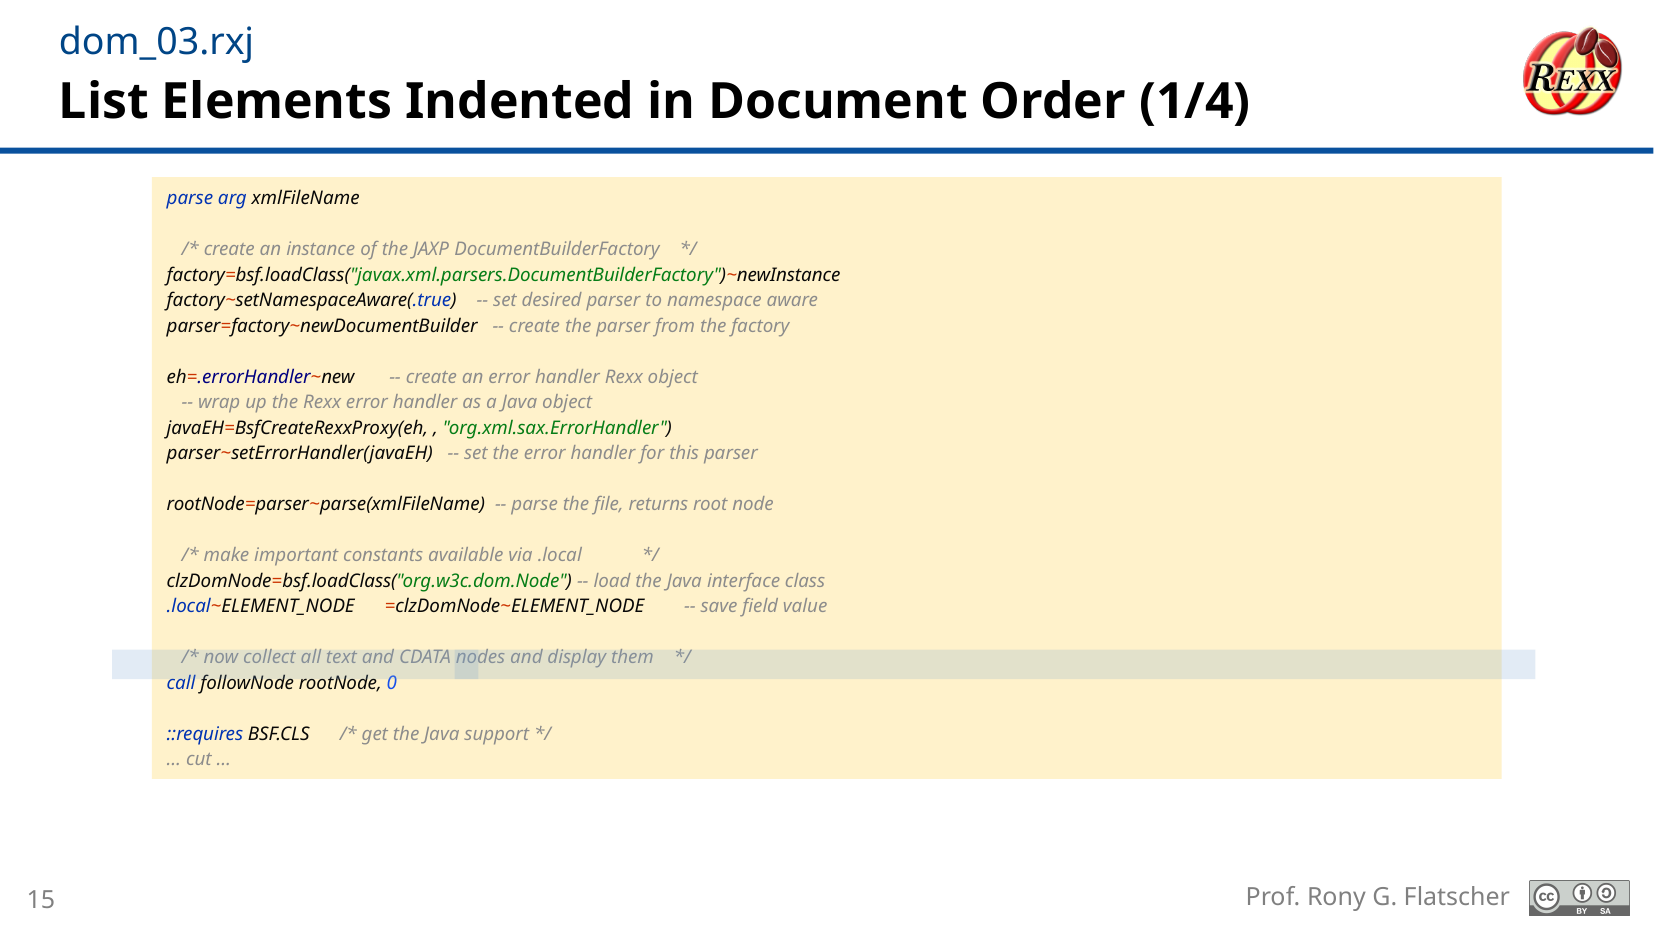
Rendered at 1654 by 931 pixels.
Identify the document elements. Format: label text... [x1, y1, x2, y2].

text_box [112, 649, 1536, 680]
text_box parse arg xmlFileName /* create an instance of the JAXP DocumentBuilderFactory */ factory=bsf.loadClass("javax.xml.parsers.DocumentBuilderFactory")~newInstance factory~setNamespaceAware(.true) -- set desired parser to namespace aware parser=factory~newDocumentBuilder -- create the parser from the factory eh=.errorHandler~new -- create an error handler Rexx object -- wrap up the Rexx error handler as a Java object javaEH=BsfCreateRexxProxy(eh, , "org.xml.sax.ErrorHandler") parser~setErrorHandler(javaEH) -- set the error handler for this parser rootNode=parser~parse(xmlFileName) -- parse the file, returns root node /* make important constants available via .local */ clzDomNode=bsf.loadClass("org.w3c.dom.Node") -- load the Java interface class .local~ELEMENT_NODE =clzDomNode~ELEMENT_NODE -- save field value /* now collect all text and CDATA nodes and display them */ call followNode rootNode, 0 ::requires BSF.CLS /* get the Java support */ … cut … [151, 177, 1502, 649]
text_box parse arg xmlFileName /* create an instance of the JAXP DocumentBuilderFactory */ factory=bsf.loadClass("javax.xml.parsers.DocumentBuilderFactory")~newInstance factory~setNamespaceAware(.true) -- set desired parser to namespace aware parser=factory~newDocumentBuilder -- create the parser from the factory eh=.errorHandler~new -- create an error handler Rexx object -- wrap up the Rexx error handler as a Java object javaEH=BsfCreateRexxProxy(eh, , "org.xml.sax.ErrorHandler") parser~setErrorHandler(javaEH) -- set the error handler for this parser rootNode=parser~parse(xmlFileName) -- parse the file, returns root node /* make important constants available via .local */ clzDomNode=bsf.loadClass("org.w3c.dom.Node") -- load the Java interface class .local~ELEMENT_NODE =clzDomNode~ELEMENT_NODE -- save field value /* now collect all text and CDATA nodes and display them */ call followNode rootNode, 0 ::requires BSF.CLS /* get the Java support */ … cut … [151, 680, 1502, 756]
title dom_03.rxj List Elements Indented in Document Order (1/4) [0, 0, 1625, 148]
